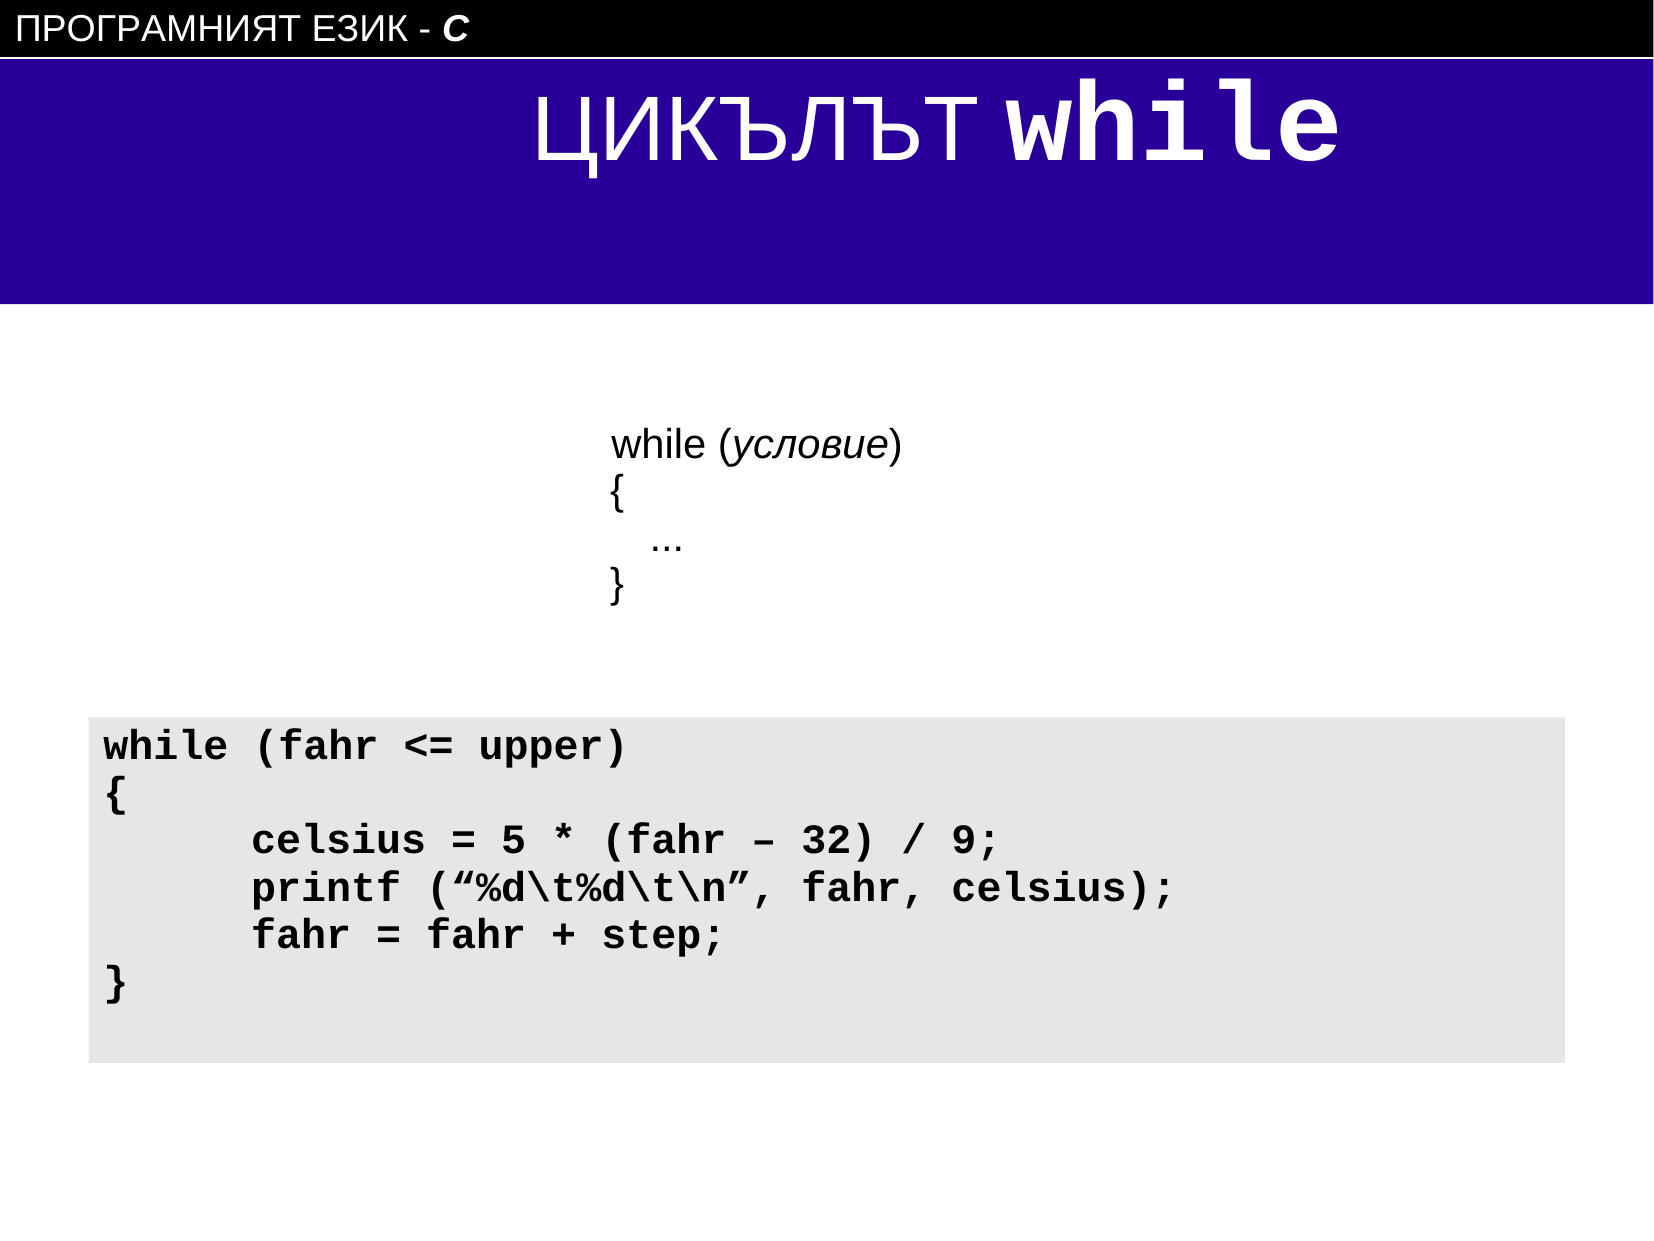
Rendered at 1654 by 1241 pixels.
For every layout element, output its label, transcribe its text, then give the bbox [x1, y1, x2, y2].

text_box ЦИКЪЛЪТ while [0, 59, 1654, 305]
text_box while (fahr <= upper) { celsius = 5 * (fahr – 32) / 9; printf (“%d\t%d\t\n”, fahr, celsius); fahr = fahr + step; } [88, 717, 1565, 1063]
text_box while (условие) { ... } [561, 413, 975, 615]
text_box ПРОГРАМНИЯT ЕЗИК - С [0, 0, 1654, 57]
